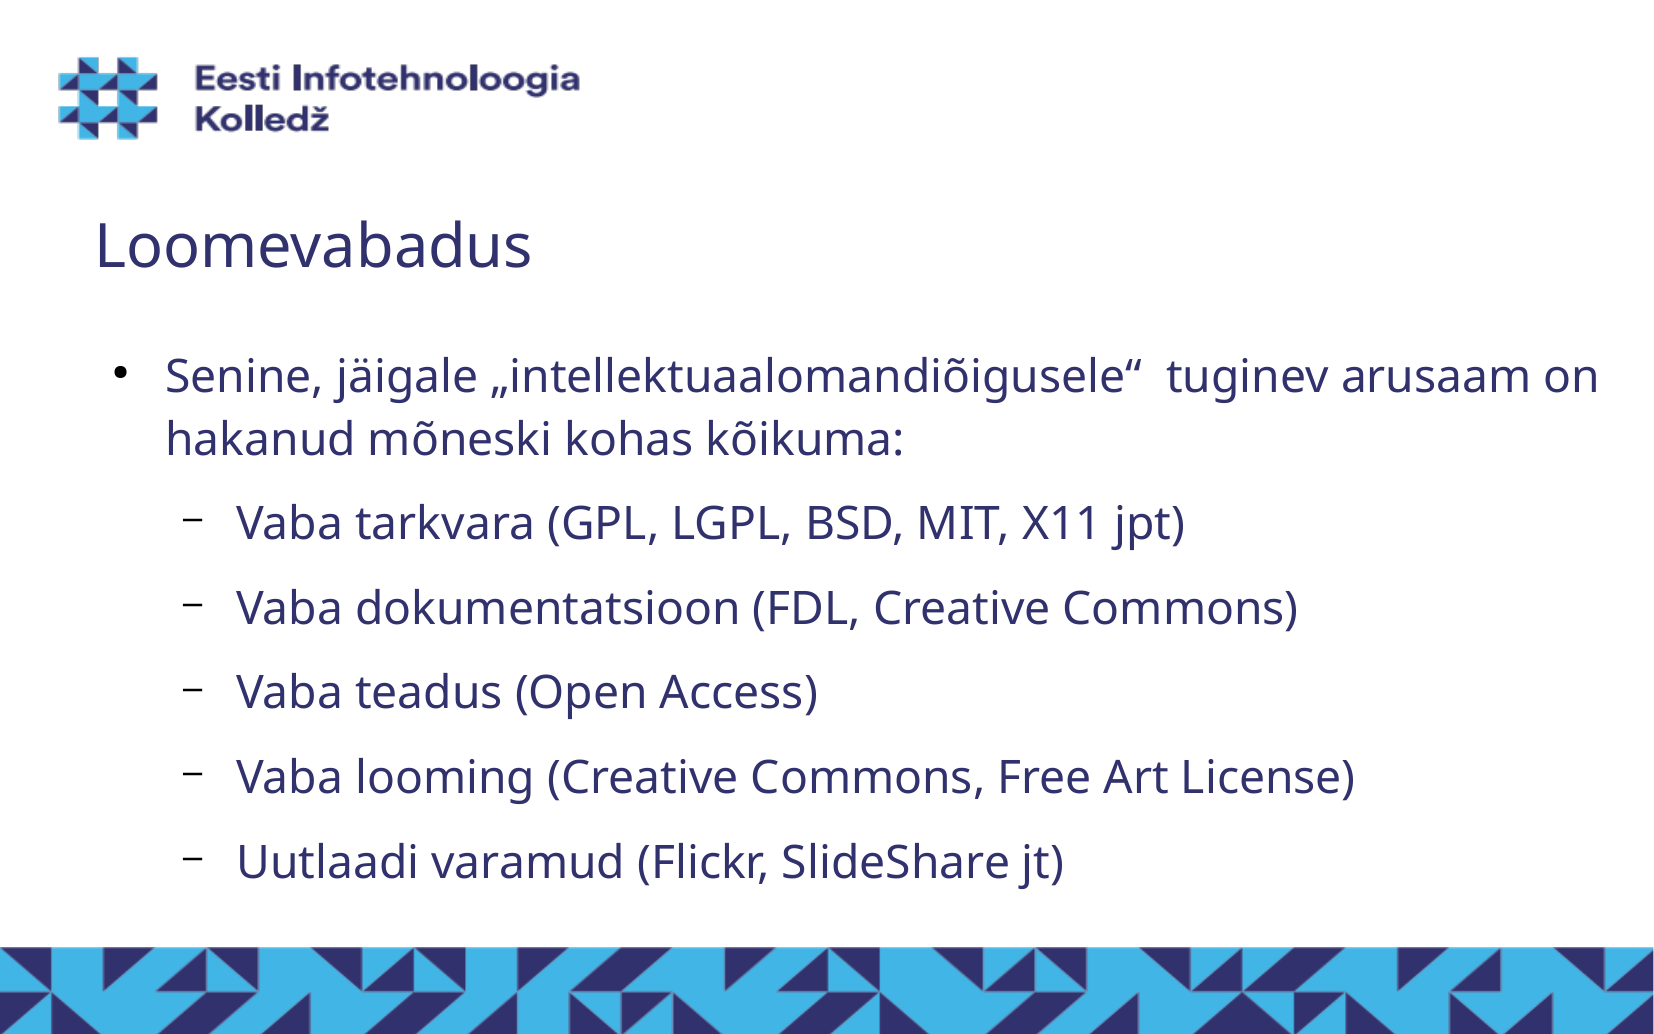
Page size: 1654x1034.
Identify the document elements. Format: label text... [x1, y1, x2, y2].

list Senine, jäigale „intellektuaalomandiõigusele“ tuginev arusaam on hakanud mõneski kohas kõikuma: Vaba tarkvara (GPL, LGPL, BSD, MIT, X11 jpt) Vaba dokumentatsioon (FDL, Creative Commons) Vaba teadus (Open Access) Vaba looming (Creative Commons, Free Art License) Uutlaadi varamud (Flickr, SlideShare jt) [94, 342, 1607, 926]
title Loomevabadus [94, 157, 1607, 330]
